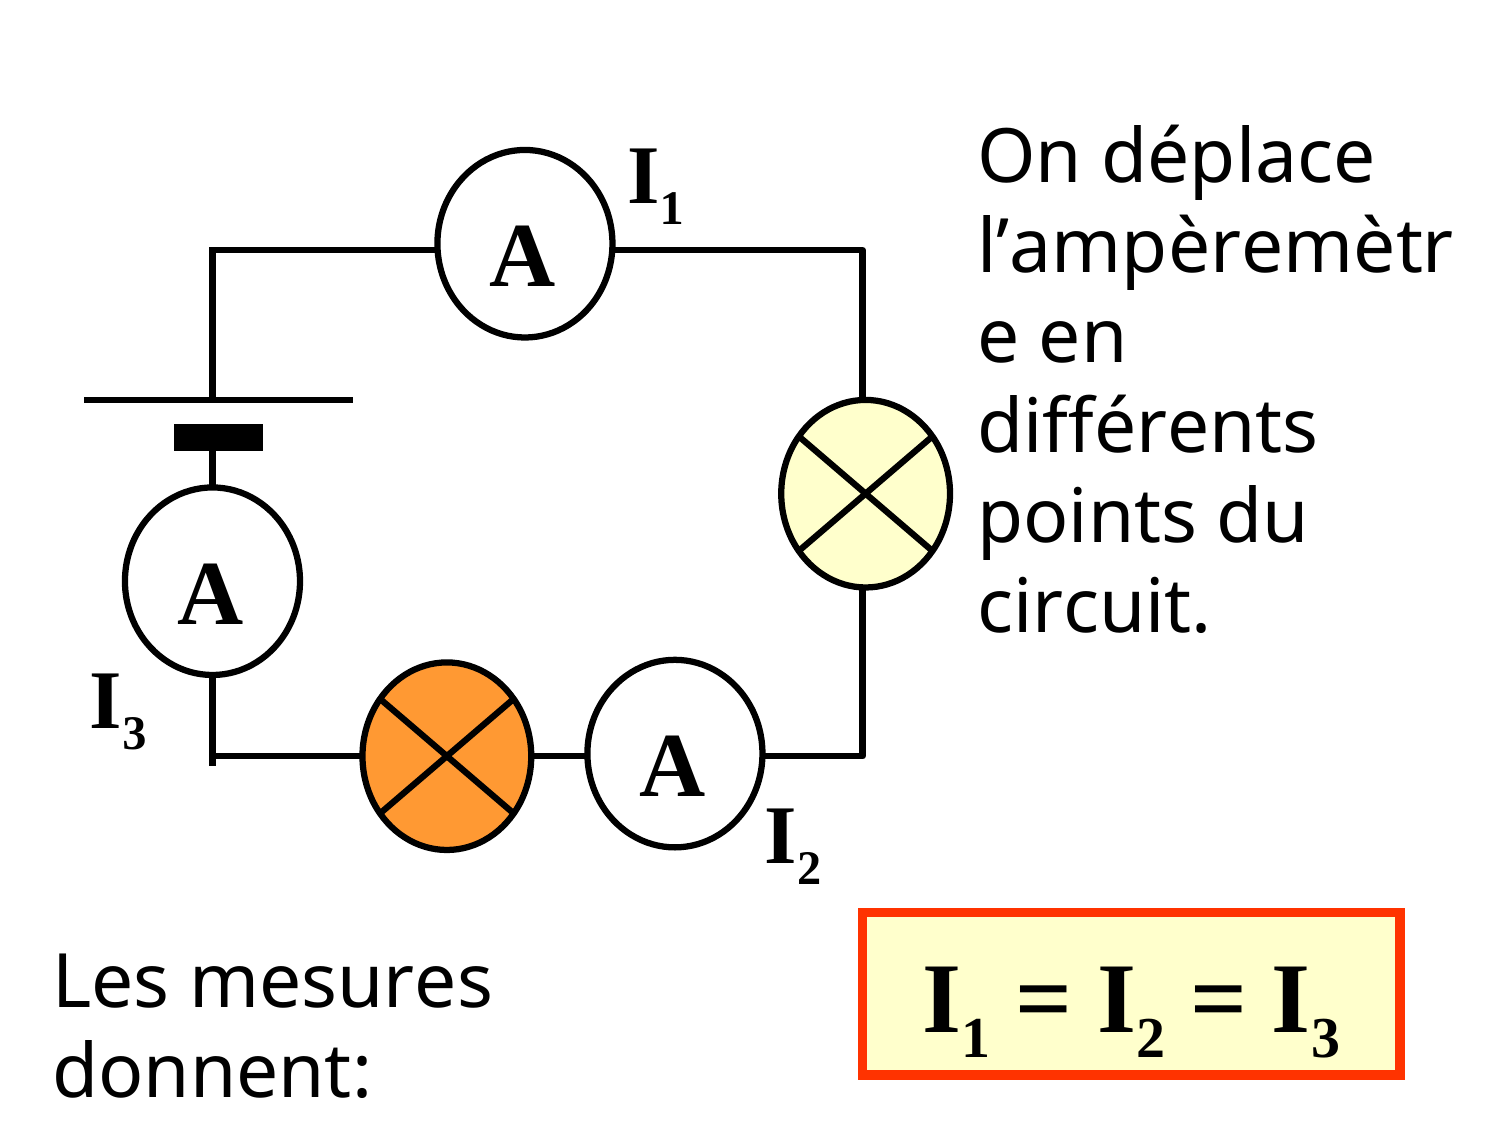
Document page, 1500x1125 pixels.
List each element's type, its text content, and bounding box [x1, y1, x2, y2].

text_box [124, 487, 301, 676]
text_box [862, 912, 1401, 924]
text_box On déplace l’ampèremètre en différents points du circuit. [962, 99, 1500, 656]
text_box [174, 424, 263, 451]
text_box I1 [612, 112, 713, 242]
text_box [801, 499, 931, 588]
text_box A [162, 524, 263, 651]
text_box [781, 439, 860, 548]
text_box A [474, 187, 575, 313]
text_box [801, 399, 930, 488]
text_box [587, 659, 763, 848]
text_box [362, 702, 441, 811]
text_box A [624, 697, 725, 823]
text_box [453, 702, 532, 810]
text_box [382, 762, 512, 850]
text_box I2 [749, 772, 850, 902]
text_box [437, 149, 613, 338]
text_box [382, 662, 512, 751]
text_box Les mesures donnent: [37, 924, 826, 1121]
text_box I3 [75, 637, 176, 767]
text_box [872, 440, 951, 548]
text_box I1 = I2 = I3 [826, 924, 1450, 1077]
